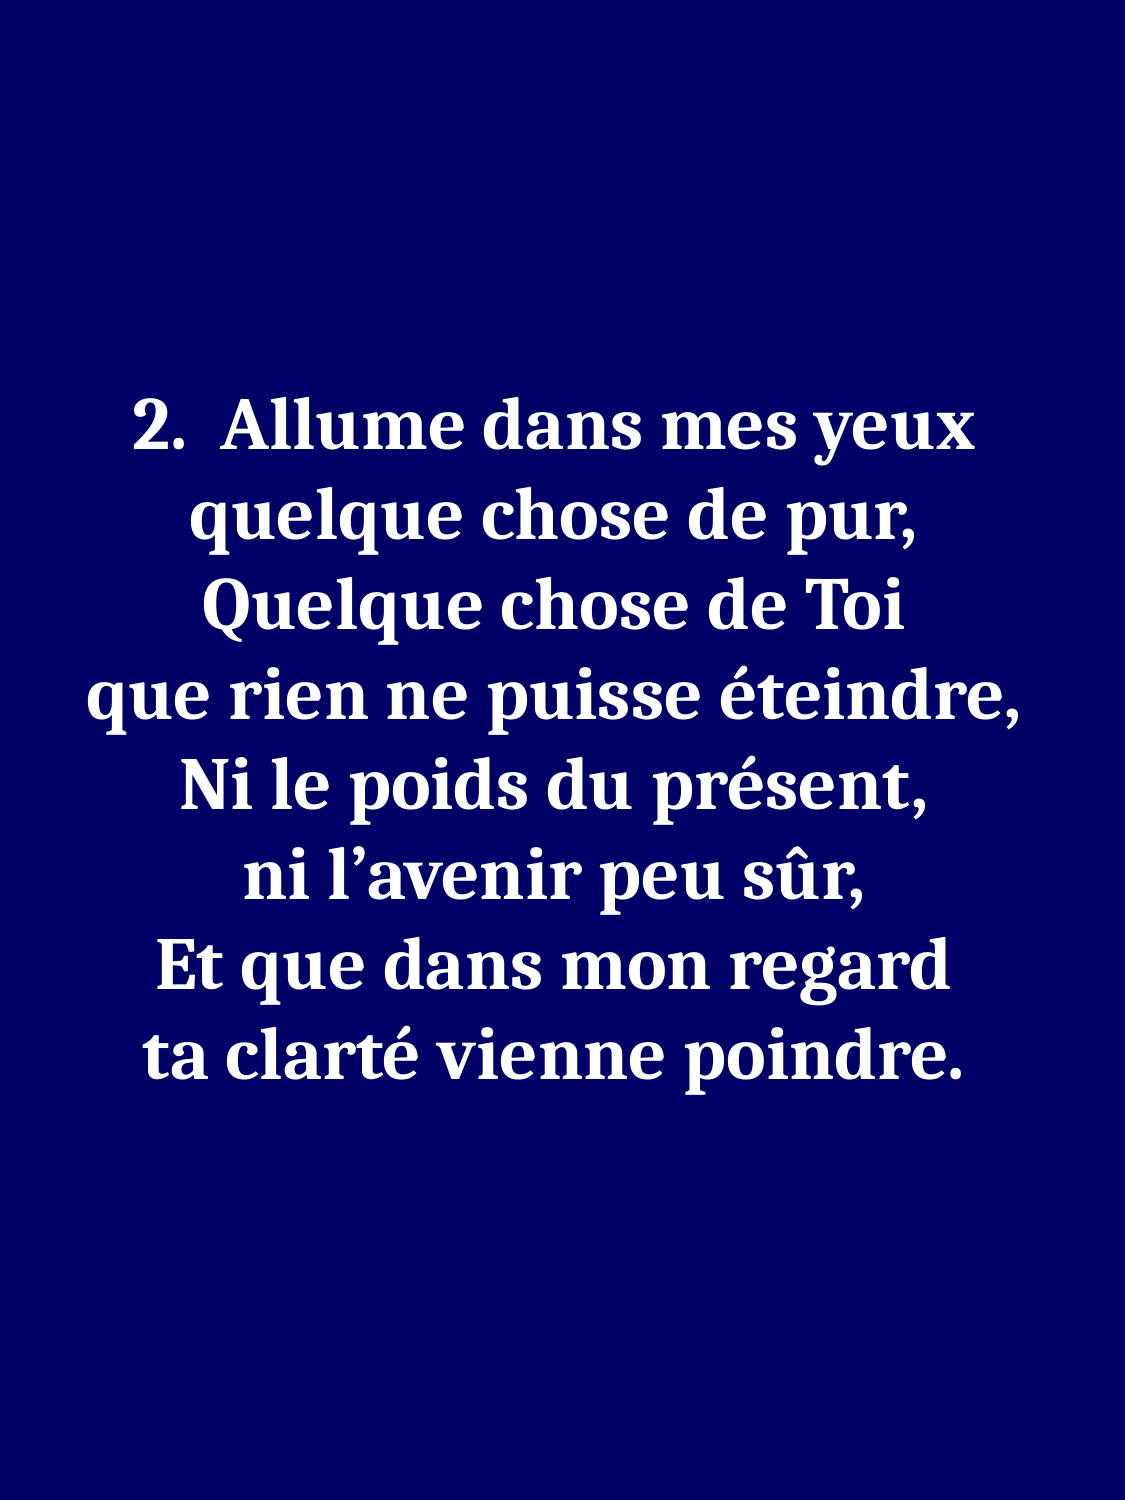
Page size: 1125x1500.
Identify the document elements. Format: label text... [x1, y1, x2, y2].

text_box 2. Allume dans mes yeux quelque chose de pur, Quelque chose de Toi que rien ne puisse éteindre, Ni le poids du présent, ni l’avenir peu sûr, Et que dans mon regard ta clarté vienne poindre. [0, 206, 1125, 1102]
